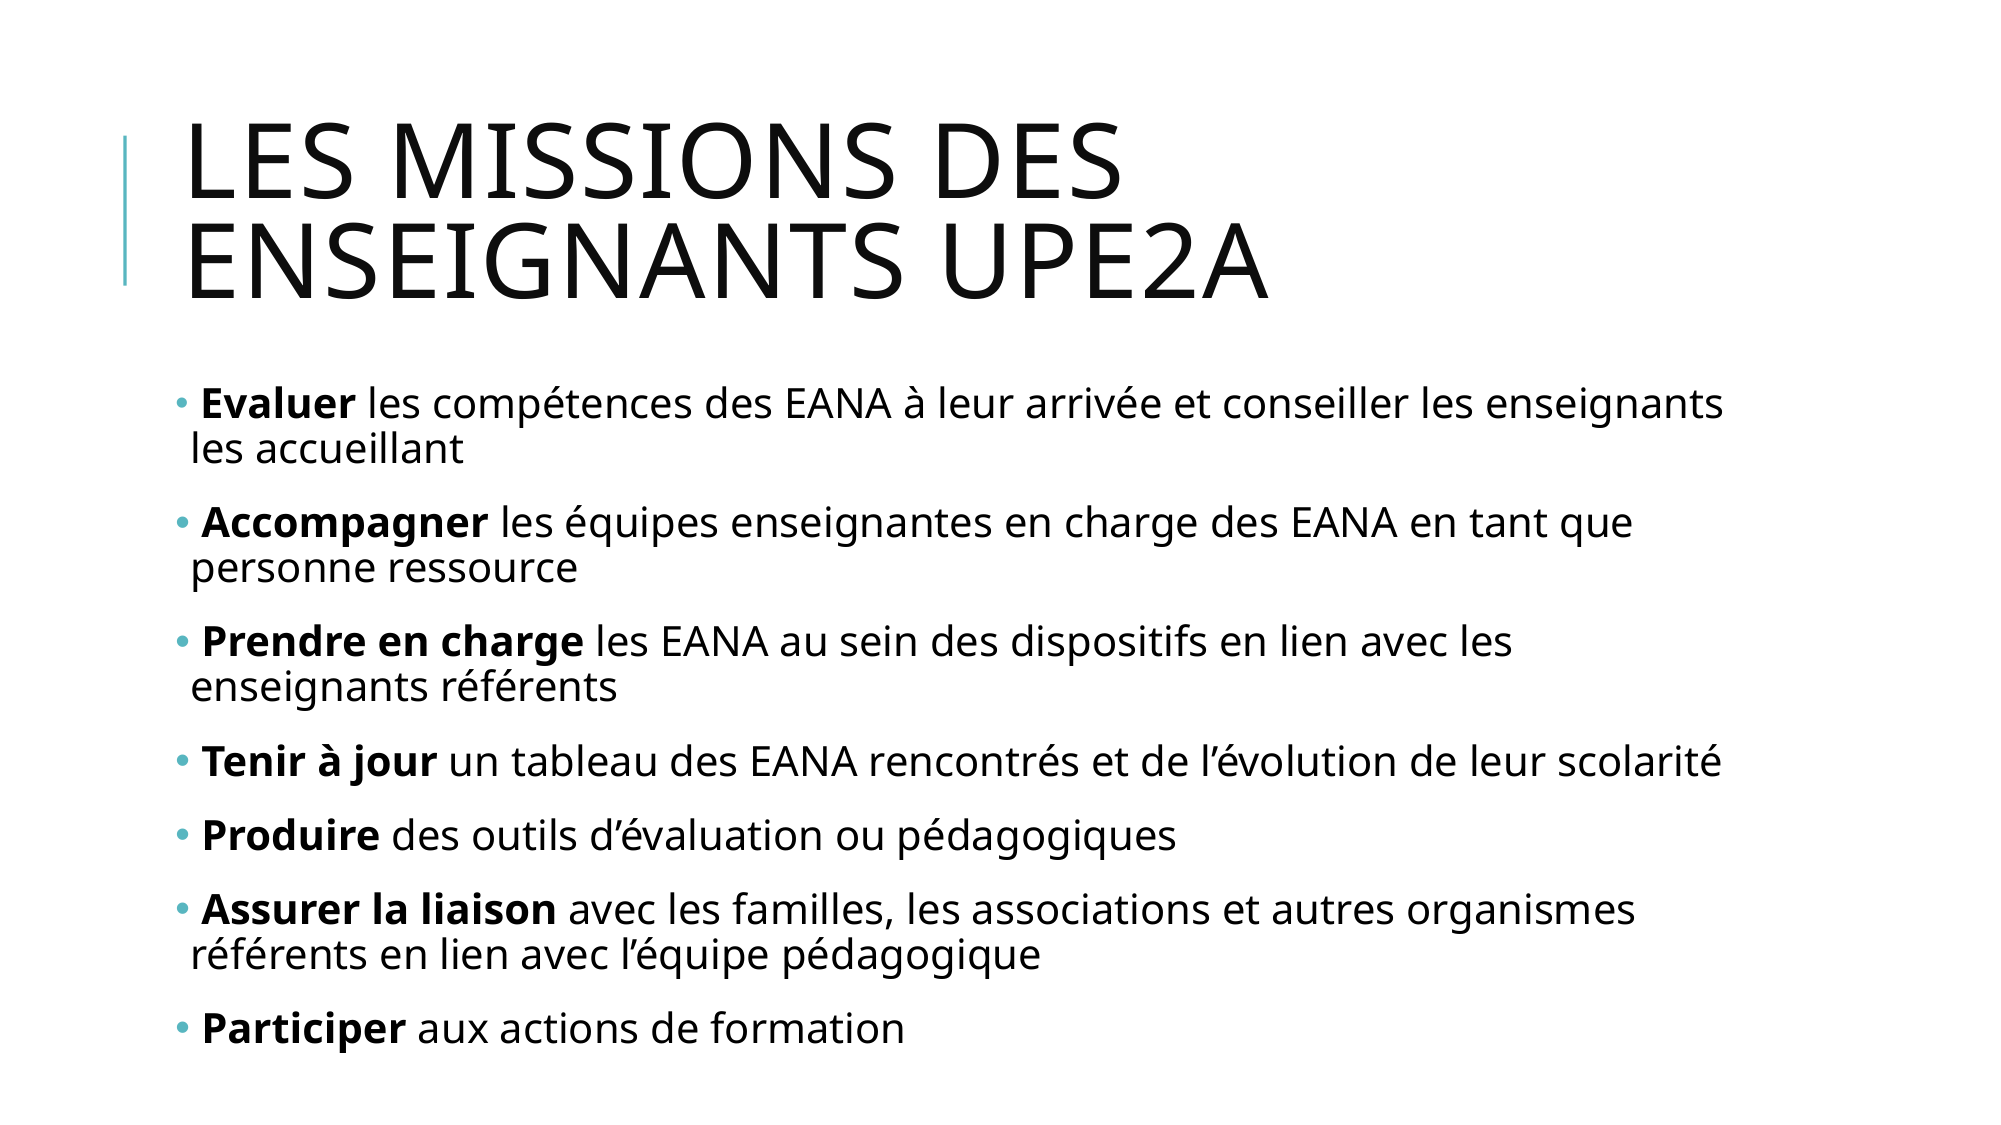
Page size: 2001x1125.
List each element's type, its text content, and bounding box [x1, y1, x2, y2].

list Evaluer les compétences des EANA à leur arrivée et conseiller les enseignants les accueillant​ Accompagner les équipes enseignantes en charge des EANA en tant que personne ressource Prendre en charge les EANA au sein des dispositifs en lien avec les enseignants référents Tenir à jour un tableau des EANA rencontrés et de l’évolution de leur scolarité​ Produire des outils d’évaluation ou pédagogiques​ Assurer la liaison avec les familles, les associations et autres organismes référents​ en lien avec l’équipe pédagogique Participer aux actions de formation​ [168, 375, 1763, 1035]
title Les missions des enseignants upe2a [168, 96, 1763, 342]
